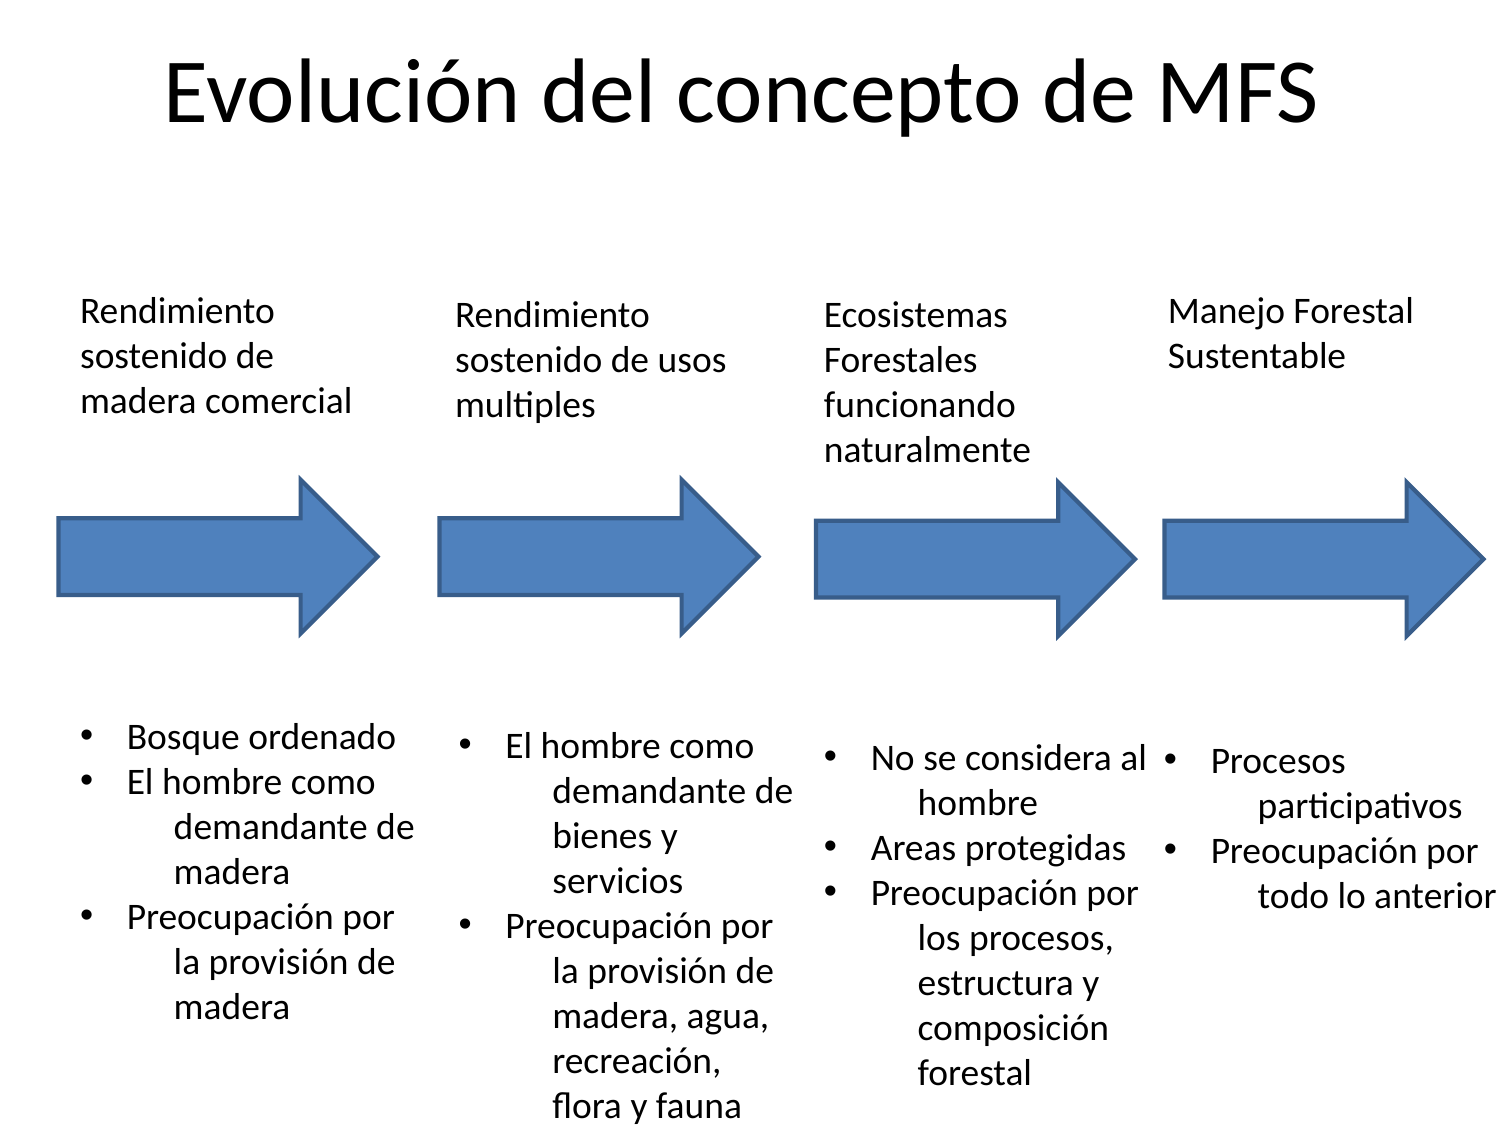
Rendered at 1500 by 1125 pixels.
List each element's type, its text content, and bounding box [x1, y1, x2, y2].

title Evolución del concepto de MFS [98, 0, 1386, 173]
text_box Rendimiento sostenido de madera comercial [64, 278, 384, 431]
text_box Ecosistemas Forestales funcionando naturalmente [809, 282, 1129, 480]
text_box [1164, 482, 1484, 636]
text_box El hombre como demandante de bienes y servicios Preocupación por la provisión de madera, agua, recreación, flora y fauna silvestre [443, 713, 810, 1093]
text_box Manejo Forestal Sustentable [1152, 278, 1472, 385]
text_box No se considera al hombre Areas protegidas Preocupación por los procesos, estructura y composición forestal [808, 725, 1176, 1104]
text_box Procesos participativos Preocupación por todo lo anterior [1148, 728, 1500, 926]
text_box Bosque ordenado El hombre como demandante de madera Preocupación por la provisión de madera [64, 704, 432, 1038]
text_box [439, 479, 759, 634]
text_box [58, 479, 378, 634]
text_box [816, 482, 1136, 636]
text_box Rendimiento sostenido de usos multiples [439, 282, 759, 435]
